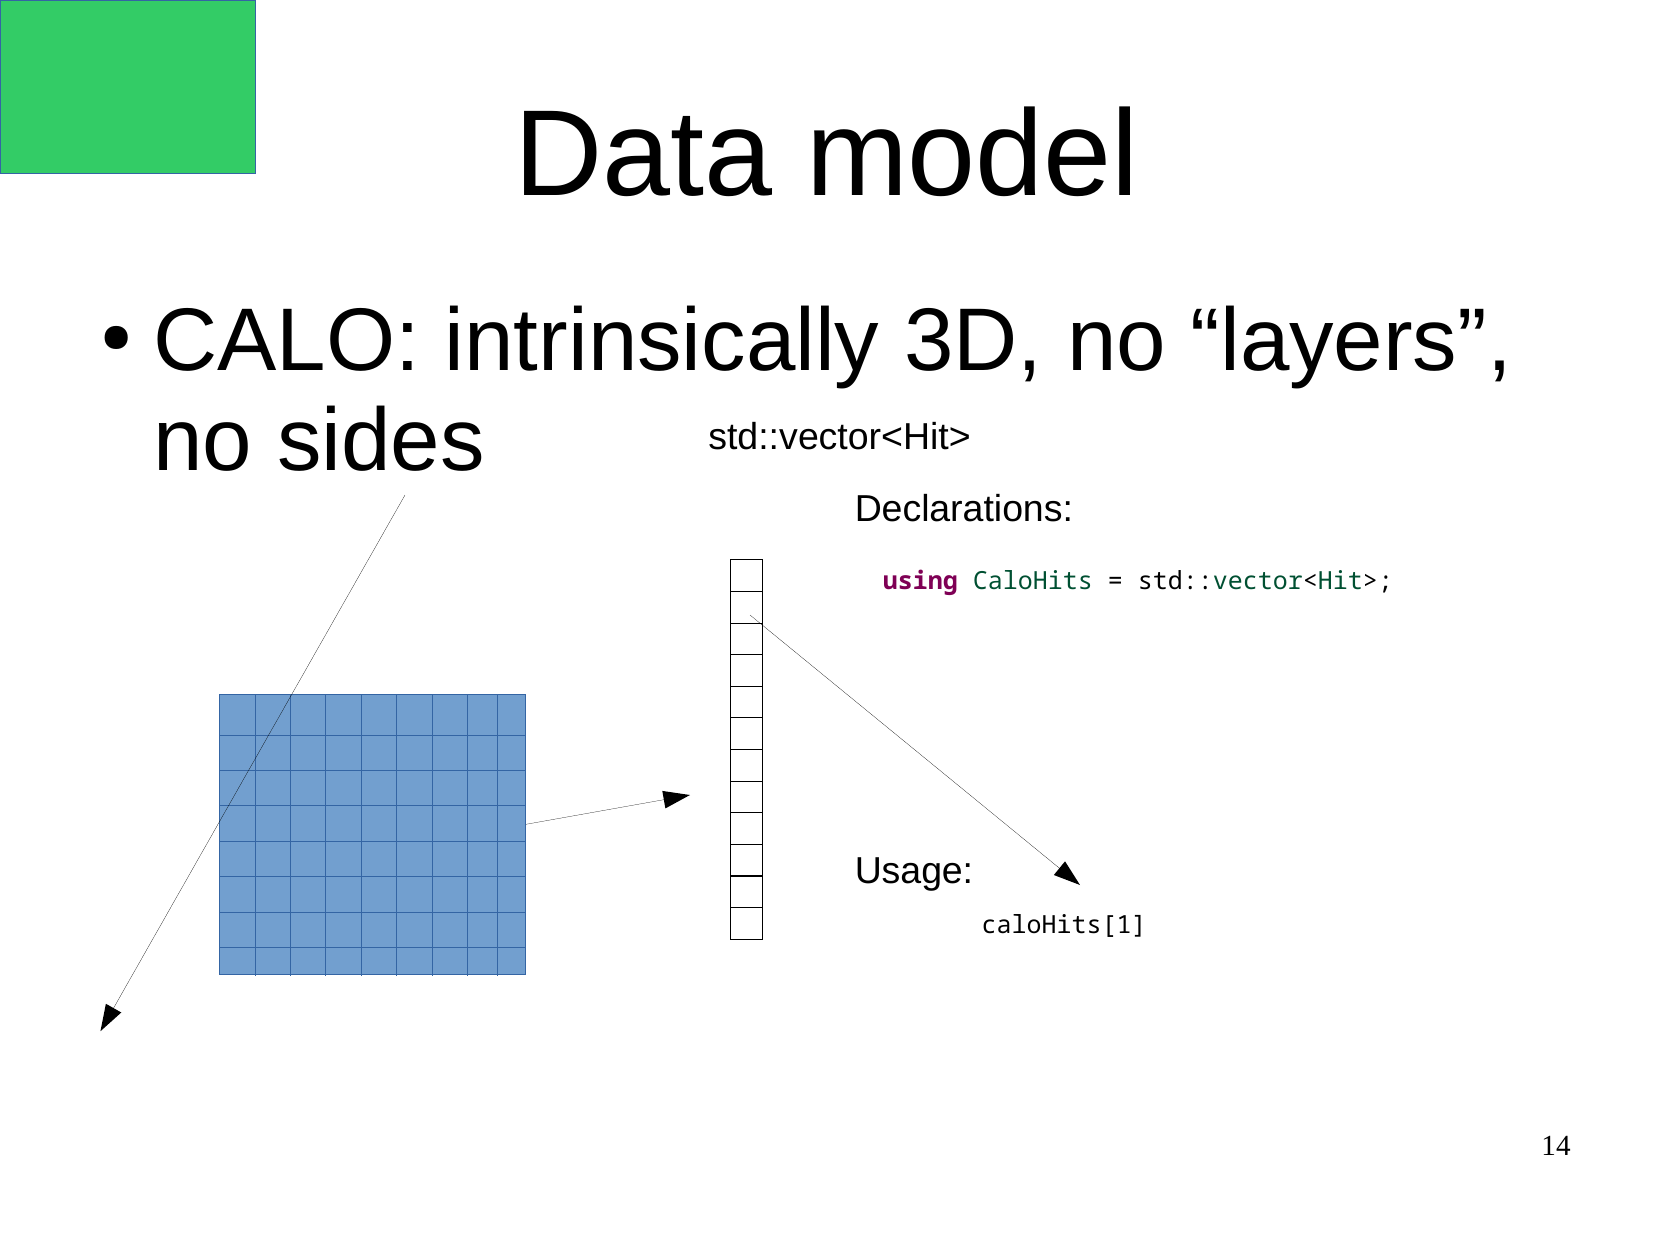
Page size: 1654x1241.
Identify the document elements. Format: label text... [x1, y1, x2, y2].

text_box [433, 806, 467, 841]
text_box [256, 736, 290, 770]
text_box [433, 913, 467, 947]
text_box [291, 877, 325, 912]
text_box [397, 806, 432, 841]
text_box [433, 948, 467, 975]
text_box [498, 694, 526, 735]
text_box [433, 842, 467, 876]
text_box [362, 694, 396, 735]
text_box [730, 559, 763, 940]
text_box [326, 842, 361, 876]
text_box [256, 913, 290, 947]
list CALO: intrinsically 3D, no “layers”, no sides [82, 290, 1571, 1111]
text_box [326, 771, 361, 805]
text_box [219, 913, 255, 947]
text_box [468, 948, 497, 975]
text_box [219, 842, 255, 876]
text_box [498, 771, 526, 805]
text_box std::vector<Hit> [693, 408, 1444, 507]
text_box [250, 762, 255, 770]
text_box [256, 806, 290, 841]
text_box [433, 694, 467, 735]
text_box [397, 736, 432, 770]
text_box [230, 771, 255, 805]
text_box [433, 736, 467, 770]
text_box [362, 736, 396, 770]
text_box [498, 806, 526, 841]
text_box [219, 806, 255, 841]
text_box [468, 842, 497, 876]
text_box Usage: [840, 842, 1396, 899]
text_box [362, 948, 396, 975]
text_box [326, 877, 361, 912]
text_box [270, 700, 290, 735]
text_box [219, 736, 255, 770]
text_box [468, 806, 497, 841]
text_box [256, 694, 290, 735]
text_box [326, 913, 361, 947]
text_box [326, 736, 361, 770]
text_box [291, 694, 325, 735]
text_box [362, 913, 396, 947]
text_box [468, 694, 497, 735]
text_box [362, 771, 396, 805]
text_box [498, 877, 526, 912]
text_box [0, 0, 256, 174]
text_box Declarations: [840, 480, 1396, 537]
text_box [498, 913, 526, 947]
text_box [326, 948, 361, 975]
text_box [468, 913, 497, 947]
text_box [219, 694, 255, 735]
text_box [291, 806, 325, 841]
text_box [397, 877, 432, 912]
text_box [326, 806, 361, 841]
text_box [256, 877, 290, 912]
text_box [291, 913, 325, 947]
text_box [256, 771, 290, 805]
text_box [498, 948, 526, 975]
text_box [498, 842, 526, 876]
text_box [397, 948, 432, 975]
text_box [468, 877, 497, 912]
text_box [219, 877, 255, 912]
text_box [256, 948, 290, 975]
text_box [397, 842, 432, 876]
text_box [256, 736, 267, 755]
text_box [256, 842, 290, 876]
text_box [498, 736, 526, 770]
text_box [468, 736, 497, 770]
text_box [397, 771, 432, 805]
text_box [362, 806, 396, 841]
text_box [468, 771, 497, 805]
text_box [433, 877, 467, 912]
text_box [291, 736, 325, 770]
text_box [291, 948, 325, 975]
text_box [326, 694, 361, 735]
text_box using CaloHits = std::vector<Hit>; [868, 555, 1456, 612]
title Data model [82, 49, 1571, 257]
text_box [397, 913, 432, 947]
text_box [219, 806, 227, 820]
text_box [219, 948, 255, 975]
text_box [291, 842, 325, 876]
text_box [397, 694, 432, 735]
text_box [291, 771, 325, 805]
text_box [219, 771, 247, 805]
text_box [362, 842, 396, 876]
text_box caloHits[1] [966, 898, 1510, 944]
text_box [362, 877, 396, 912]
text_box [433, 771, 467, 805]
